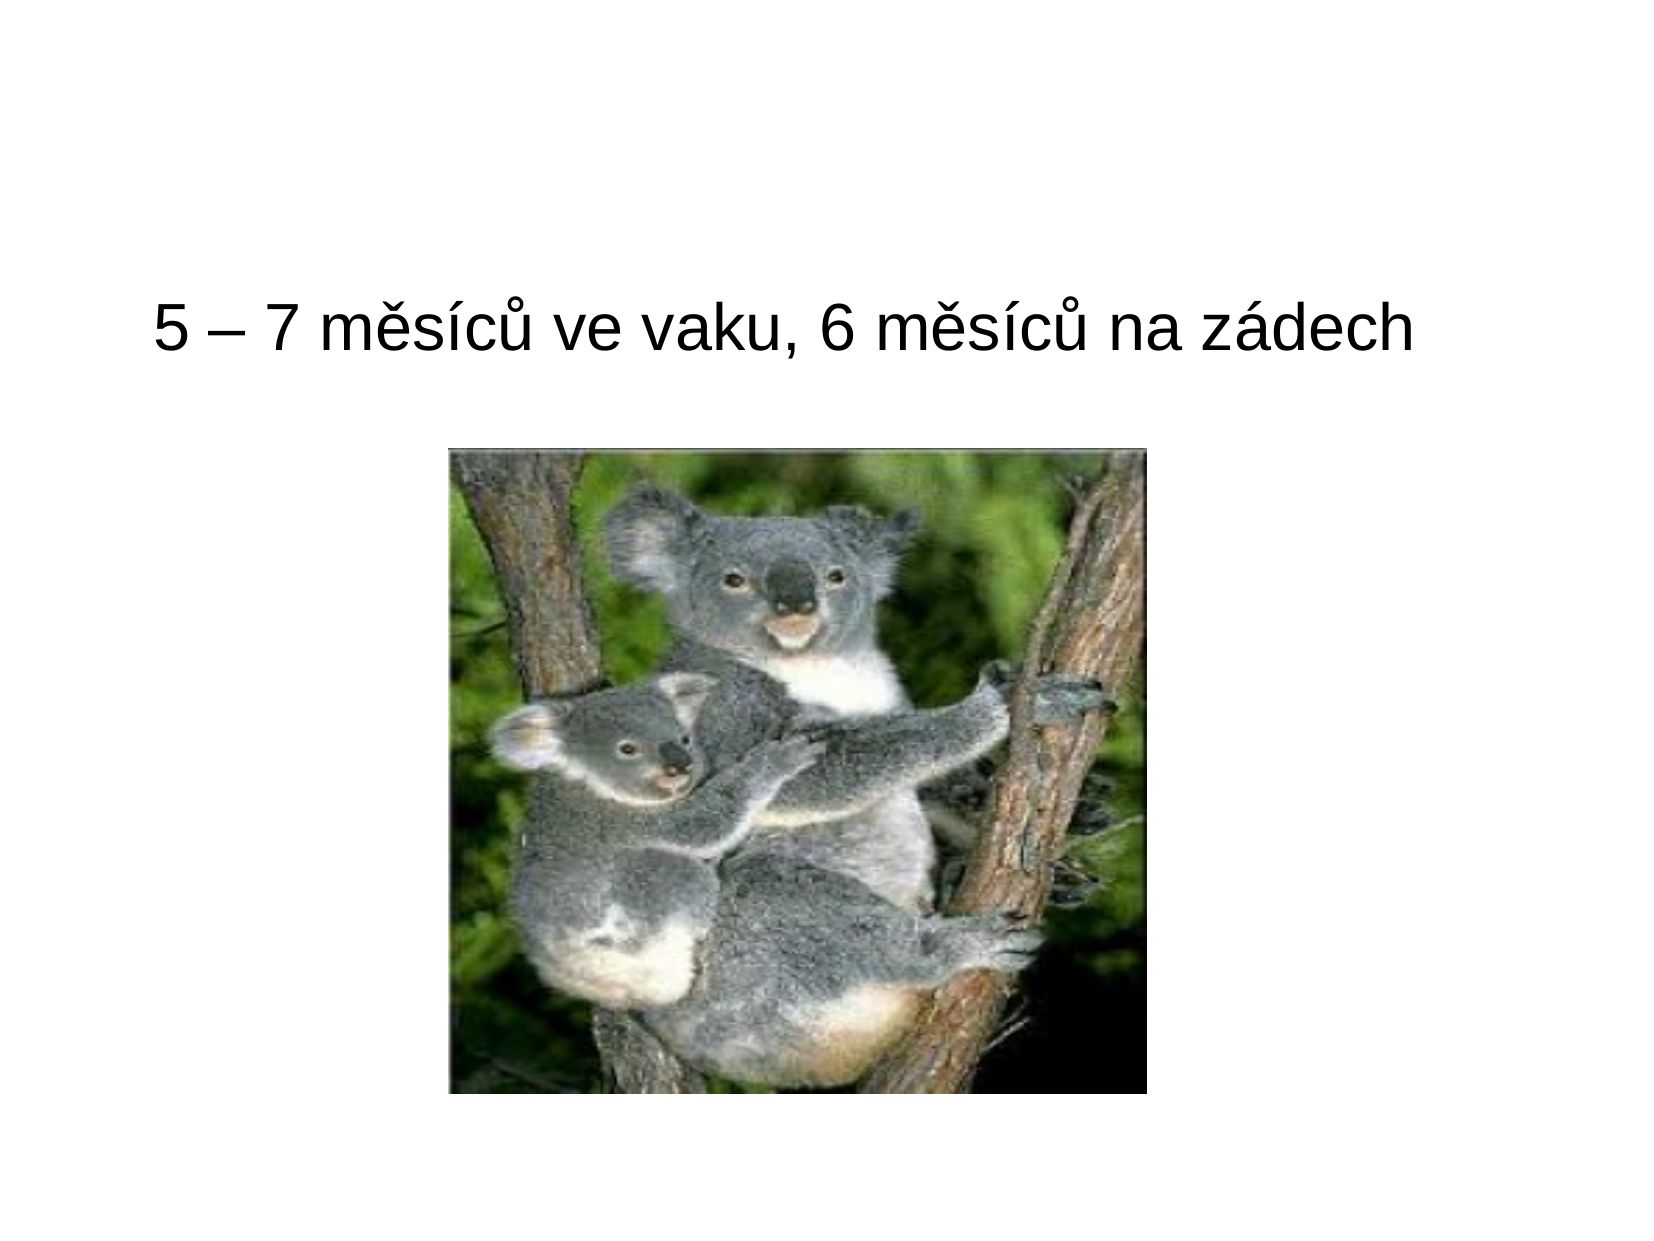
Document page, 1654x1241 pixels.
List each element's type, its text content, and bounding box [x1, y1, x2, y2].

list 5 – 7 měsíců ve vaku, 6 měsíců na zádech [82, 290, 1571, 1109]
picture [448, 448, 1147, 1094]
